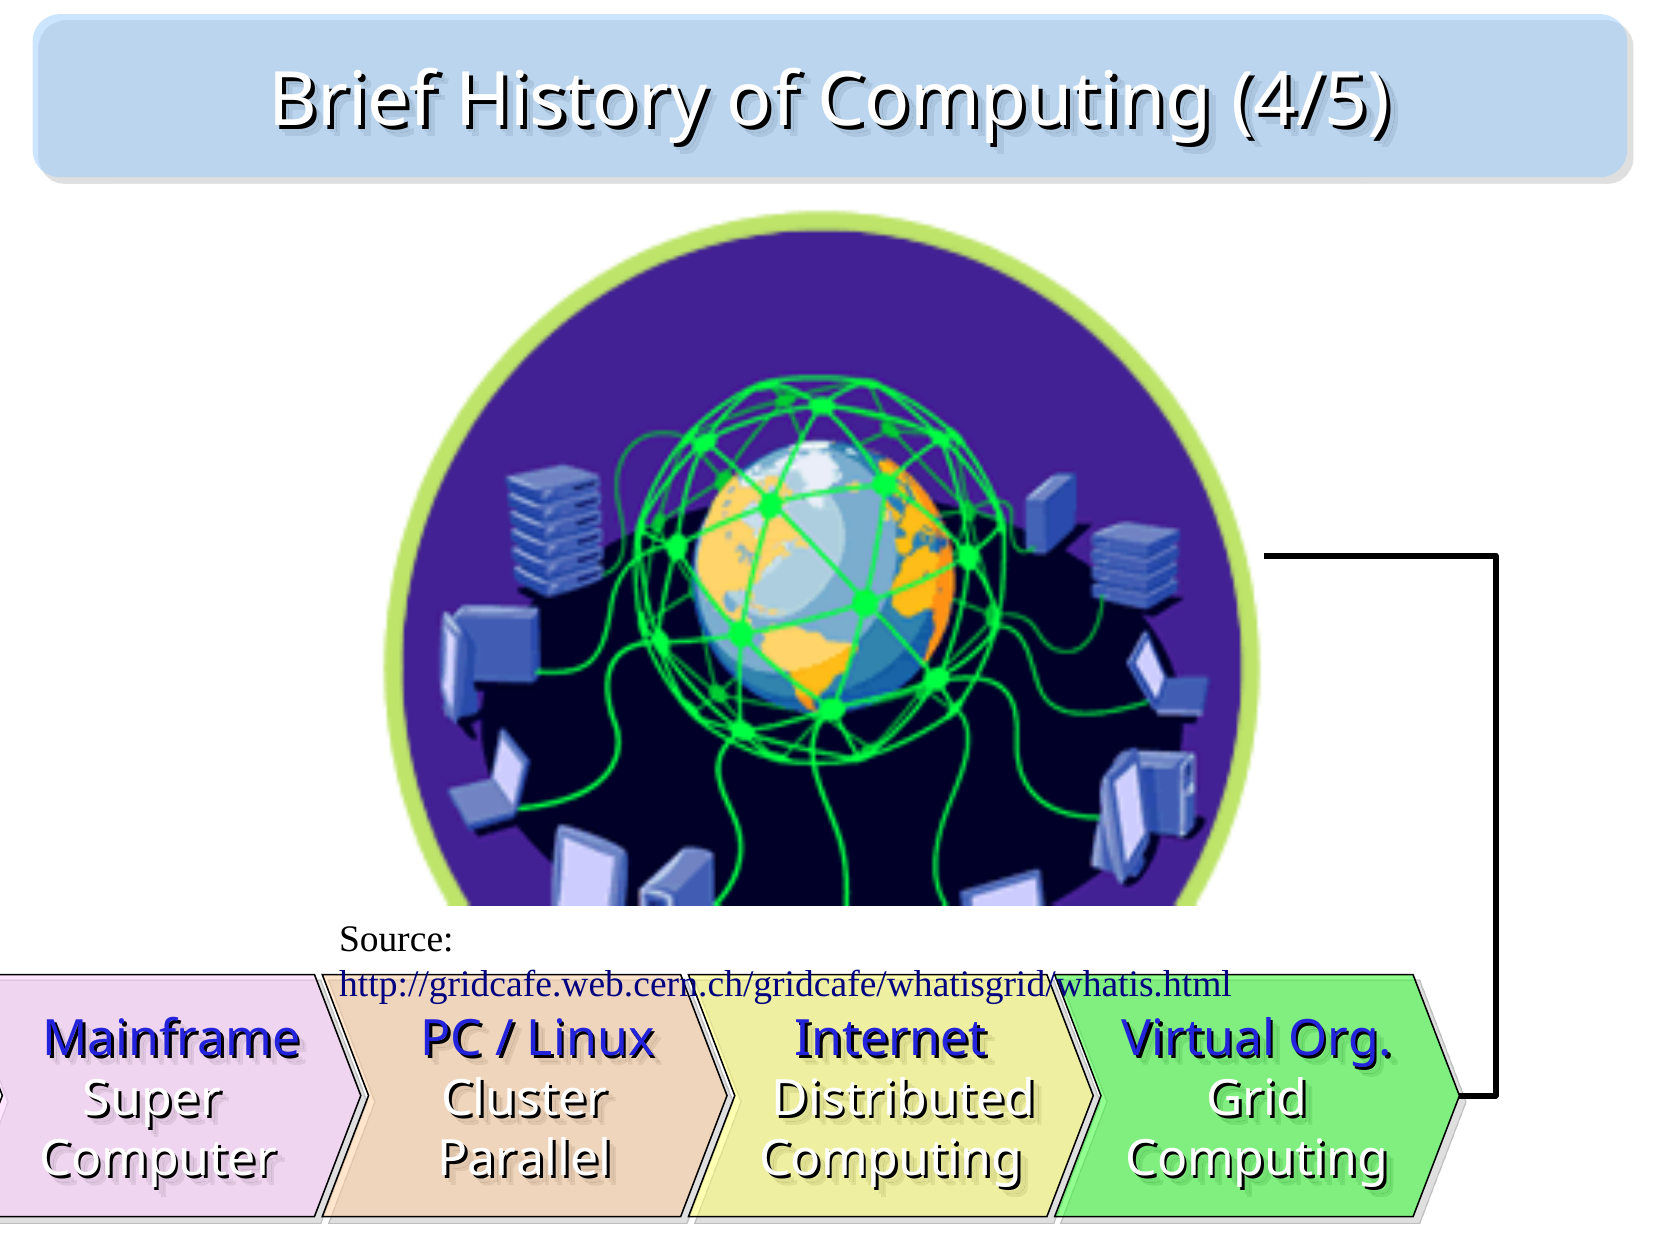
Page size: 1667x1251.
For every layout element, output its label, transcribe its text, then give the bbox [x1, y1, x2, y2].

text_box Virtual Org. Grid Computing [1054, 974, 1459, 1217]
picture [378, 205, 1265, 906]
text_box Source: http://gridcafe.web.cern.ch/gridcafe/whatisgrid/whatis.html [324, 906, 1373, 967]
text_box Mainframe Super Computer [0, 974, 361, 1217]
text_box PC / Linux Cluster Parallel [322, 974, 728, 1217]
text_box Brief History of Computing (4/5) [32, 14, 1628, 178]
text_box Internet Distributed Computing [688, 974, 1094, 1217]
